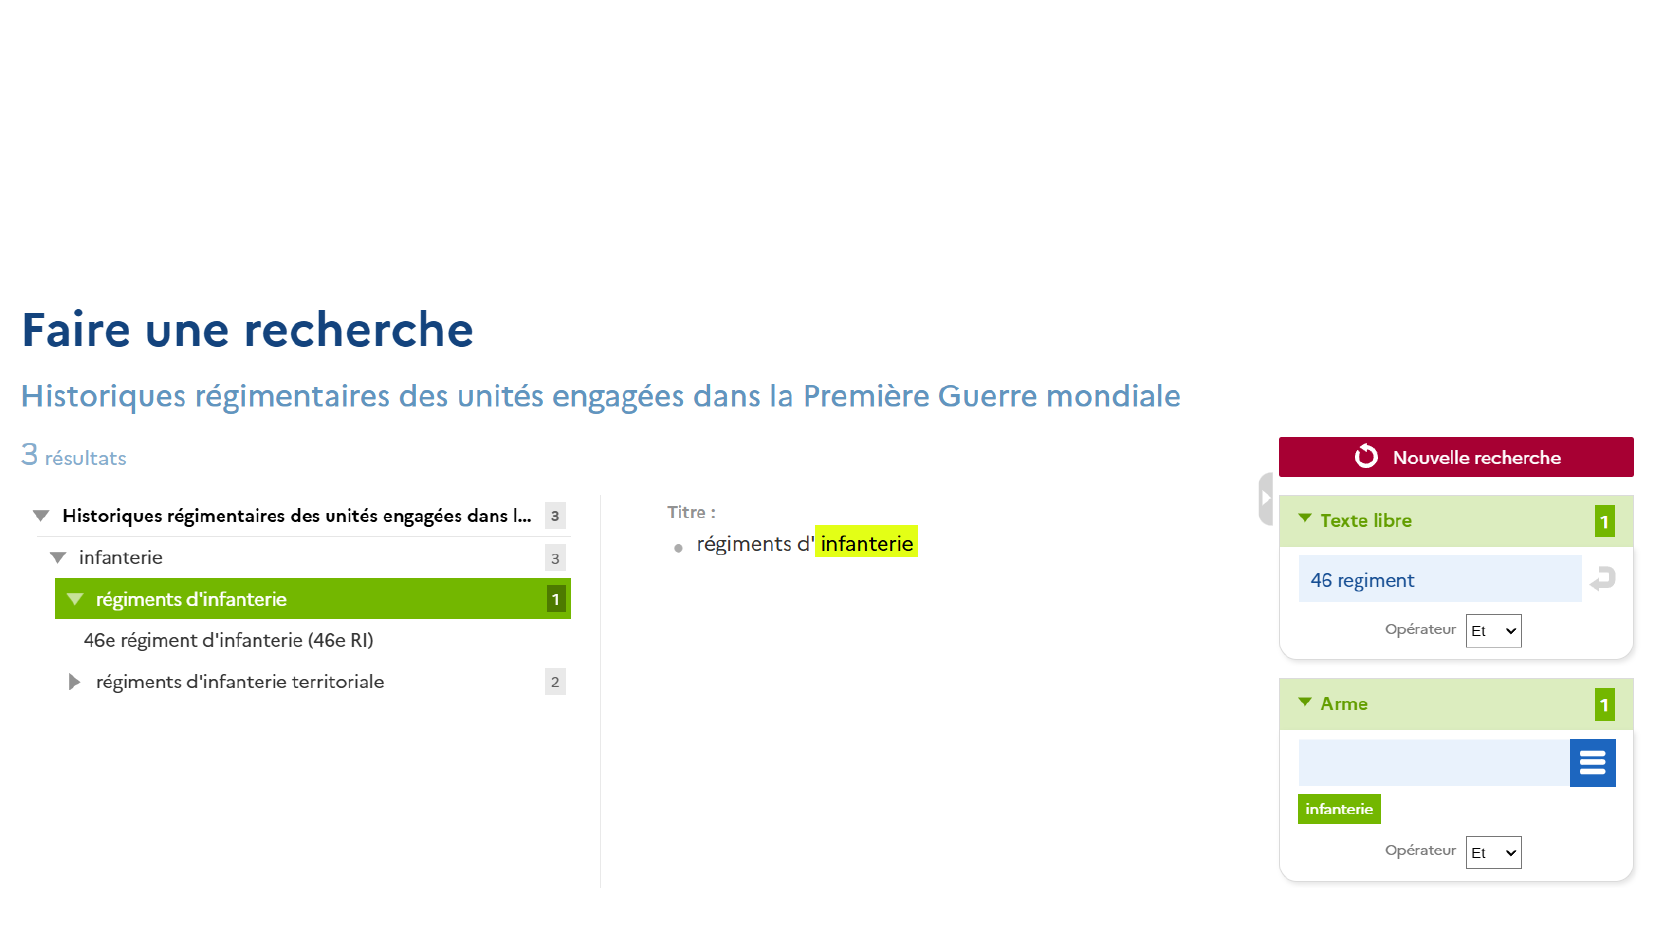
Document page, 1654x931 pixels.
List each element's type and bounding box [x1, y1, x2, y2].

picture [0, 295, 1654, 888]
